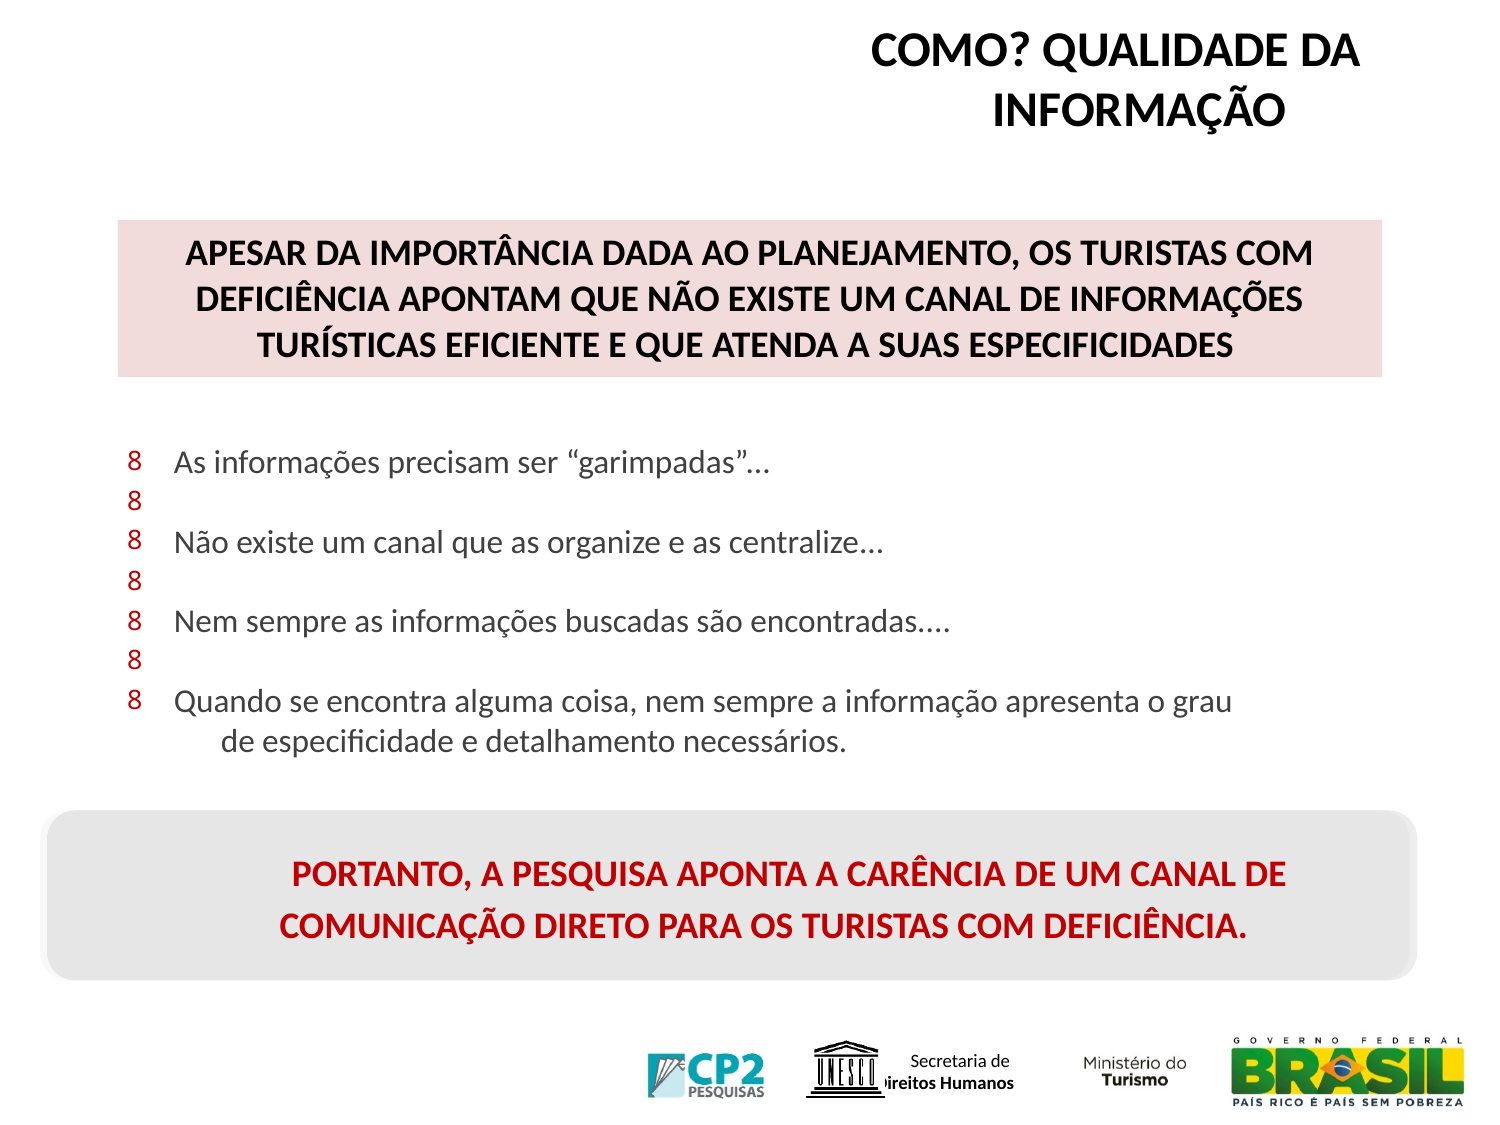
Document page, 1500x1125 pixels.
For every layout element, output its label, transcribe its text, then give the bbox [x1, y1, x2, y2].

text_box As informações precisam ser “garimpadas”... Não existe um canal que as organize e as centralize... Nem sempre as informações buscadas são encontradas.... Quando se encontra alguma coisa, nem sempre a informação apresenta o grau de especificidade e detalhamento necessários. [112, 433, 1289, 767]
text_box COMO? Qualidade da Informação [732, 0, 1500, 154]
text_box [47, 810, 1418, 981]
text_box Apesar da importância dada ao Planejamento, os turistas com deficiência apontam que não existe um canal de informações turísticas eficiente e que atenda a suas especificidades [117, 219, 1383, 378]
text_box Portanto, a pesquisa aponta a carência de um canal de comunicação direto para os turistas com deficiência. [152, 834, 1376, 953]
